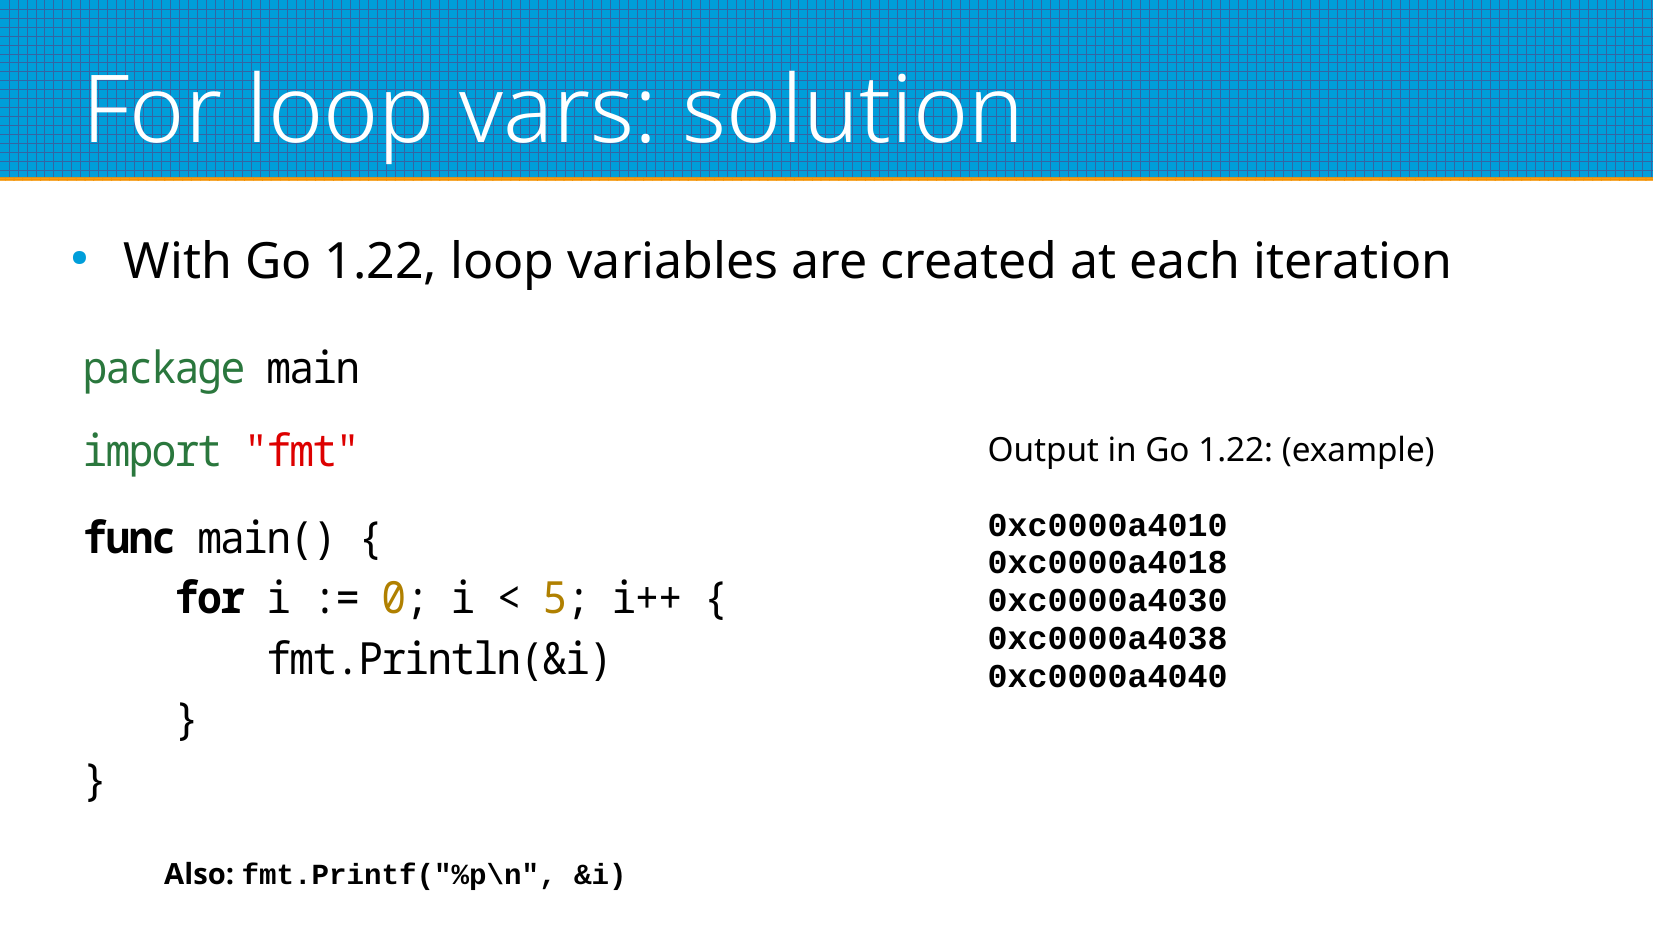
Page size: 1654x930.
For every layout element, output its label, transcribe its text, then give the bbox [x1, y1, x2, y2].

list With Go 1.22, loop variables are created at each iteration [52, 224, 1633, 338]
text_box Output in Go 1.22: (example) 0xc0000a4010 0xc0000a4018 0xc0000a4030 0xc0000a4038 0xc0000a4040 [981, 419, 1442, 741]
text_box Also: fmt.Printf("%p\n", &i) [158, 817, 796, 930]
title For loop vars: solution [82, 14, 1571, 171]
chart [72, 337, 977, 928]
